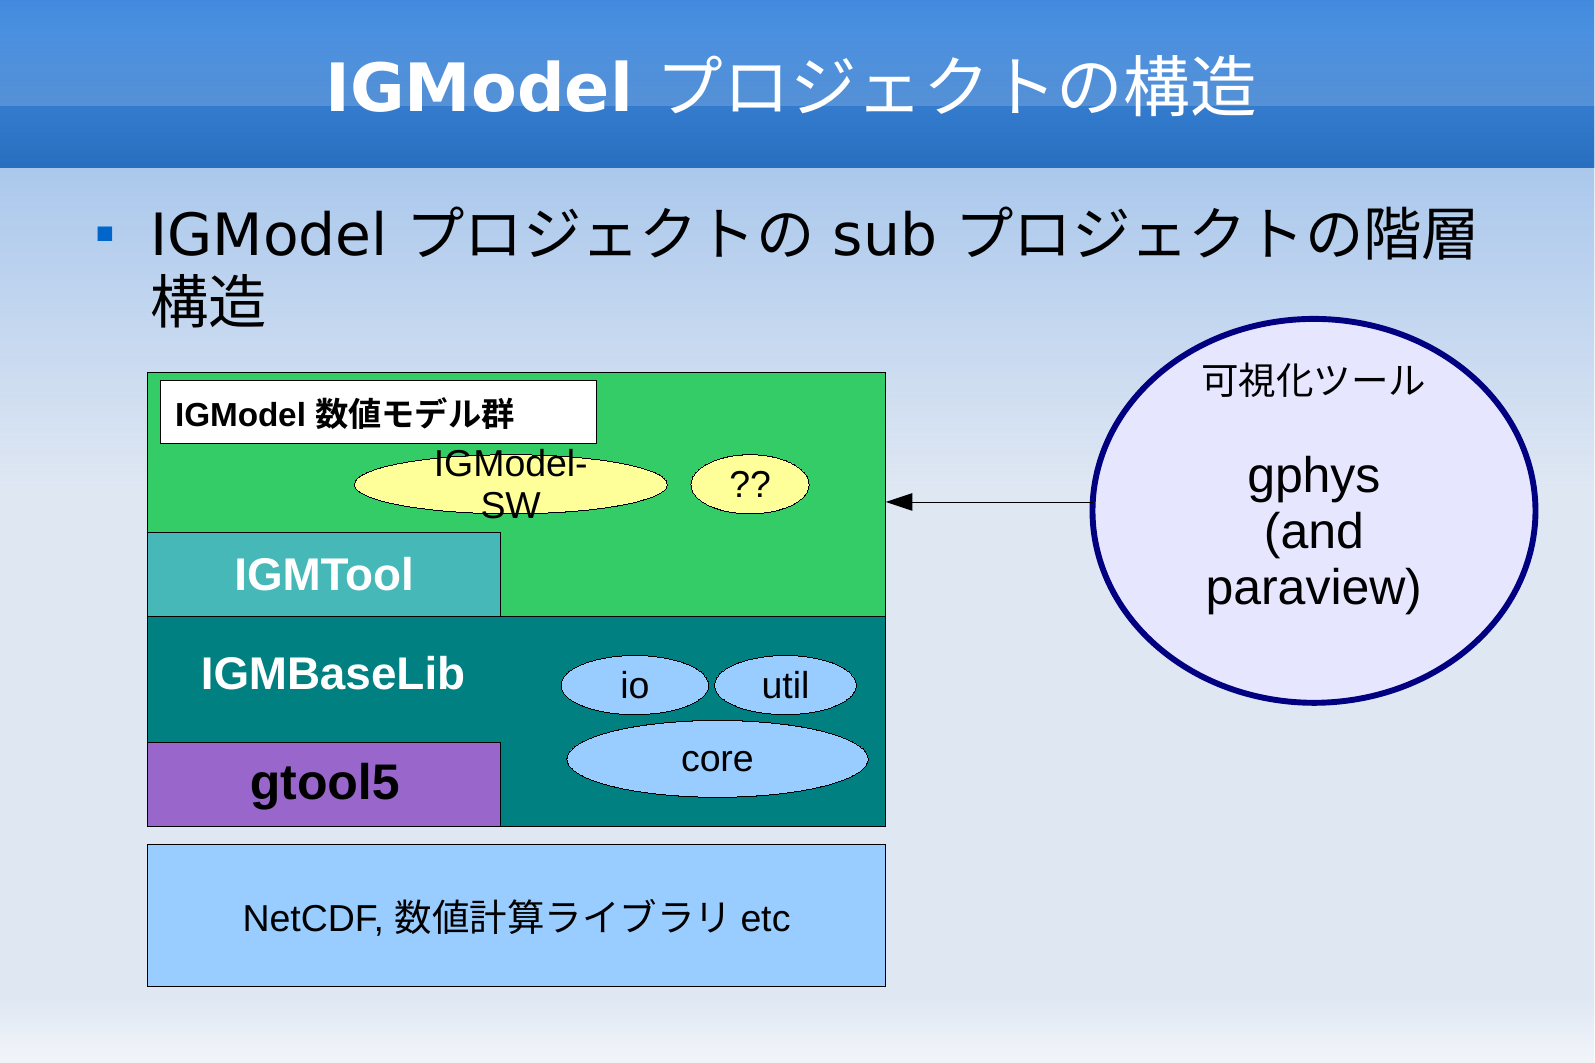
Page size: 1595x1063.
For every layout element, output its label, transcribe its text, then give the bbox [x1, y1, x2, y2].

text_box 可視化ツール gphys (and paraview) [1092, 318, 1536, 703]
title IGModel プロジェクトの構造 [74, 0, 1510, 178]
text_box IGModel-SW [354, 454, 668, 514]
text_box core [566, 720, 869, 798]
text_box [147, 372, 886, 827]
text_box IGModel-SW [483, 454, 495, 471]
text_box IGModel 数値モデル群 [160, 380, 597, 443]
text_box util [714, 655, 857, 715]
text_box ?? [690, 454, 810, 514]
text_box NetCDF, 数値計算ライブラリ etc [147, 844, 886, 987]
text_box gtool5 [147, 743, 500, 827]
picture [0, 0, 1595, 1063]
text_box IGMTool [147, 533, 500, 616]
text_box IGMBaseLib [186, 640, 540, 722]
text_box io [561, 655, 709, 715]
list IGModel プロジェクトの sub プロジェクトの階層構造 [79, 201, 1515, 904]
